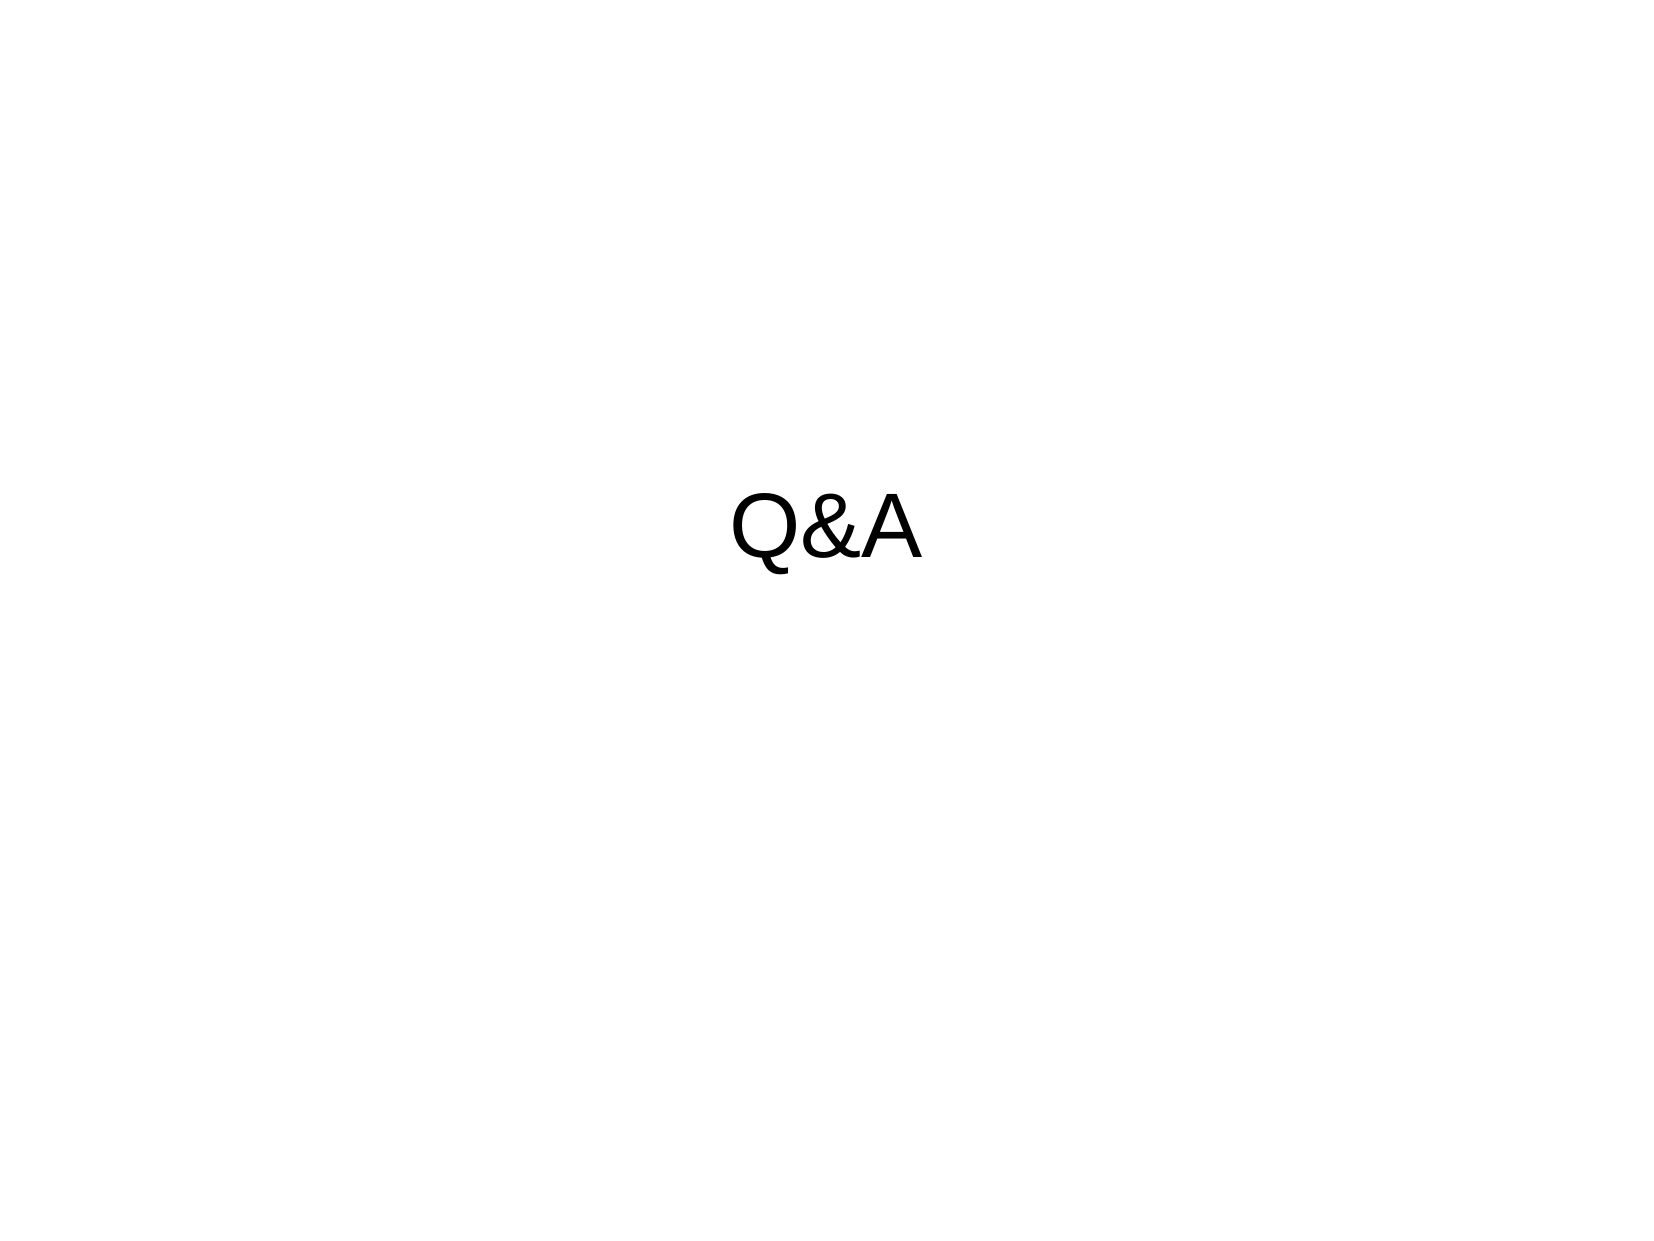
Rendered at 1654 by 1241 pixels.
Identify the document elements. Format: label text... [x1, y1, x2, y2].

text_box Q&A [123, 385, 1530, 652]
